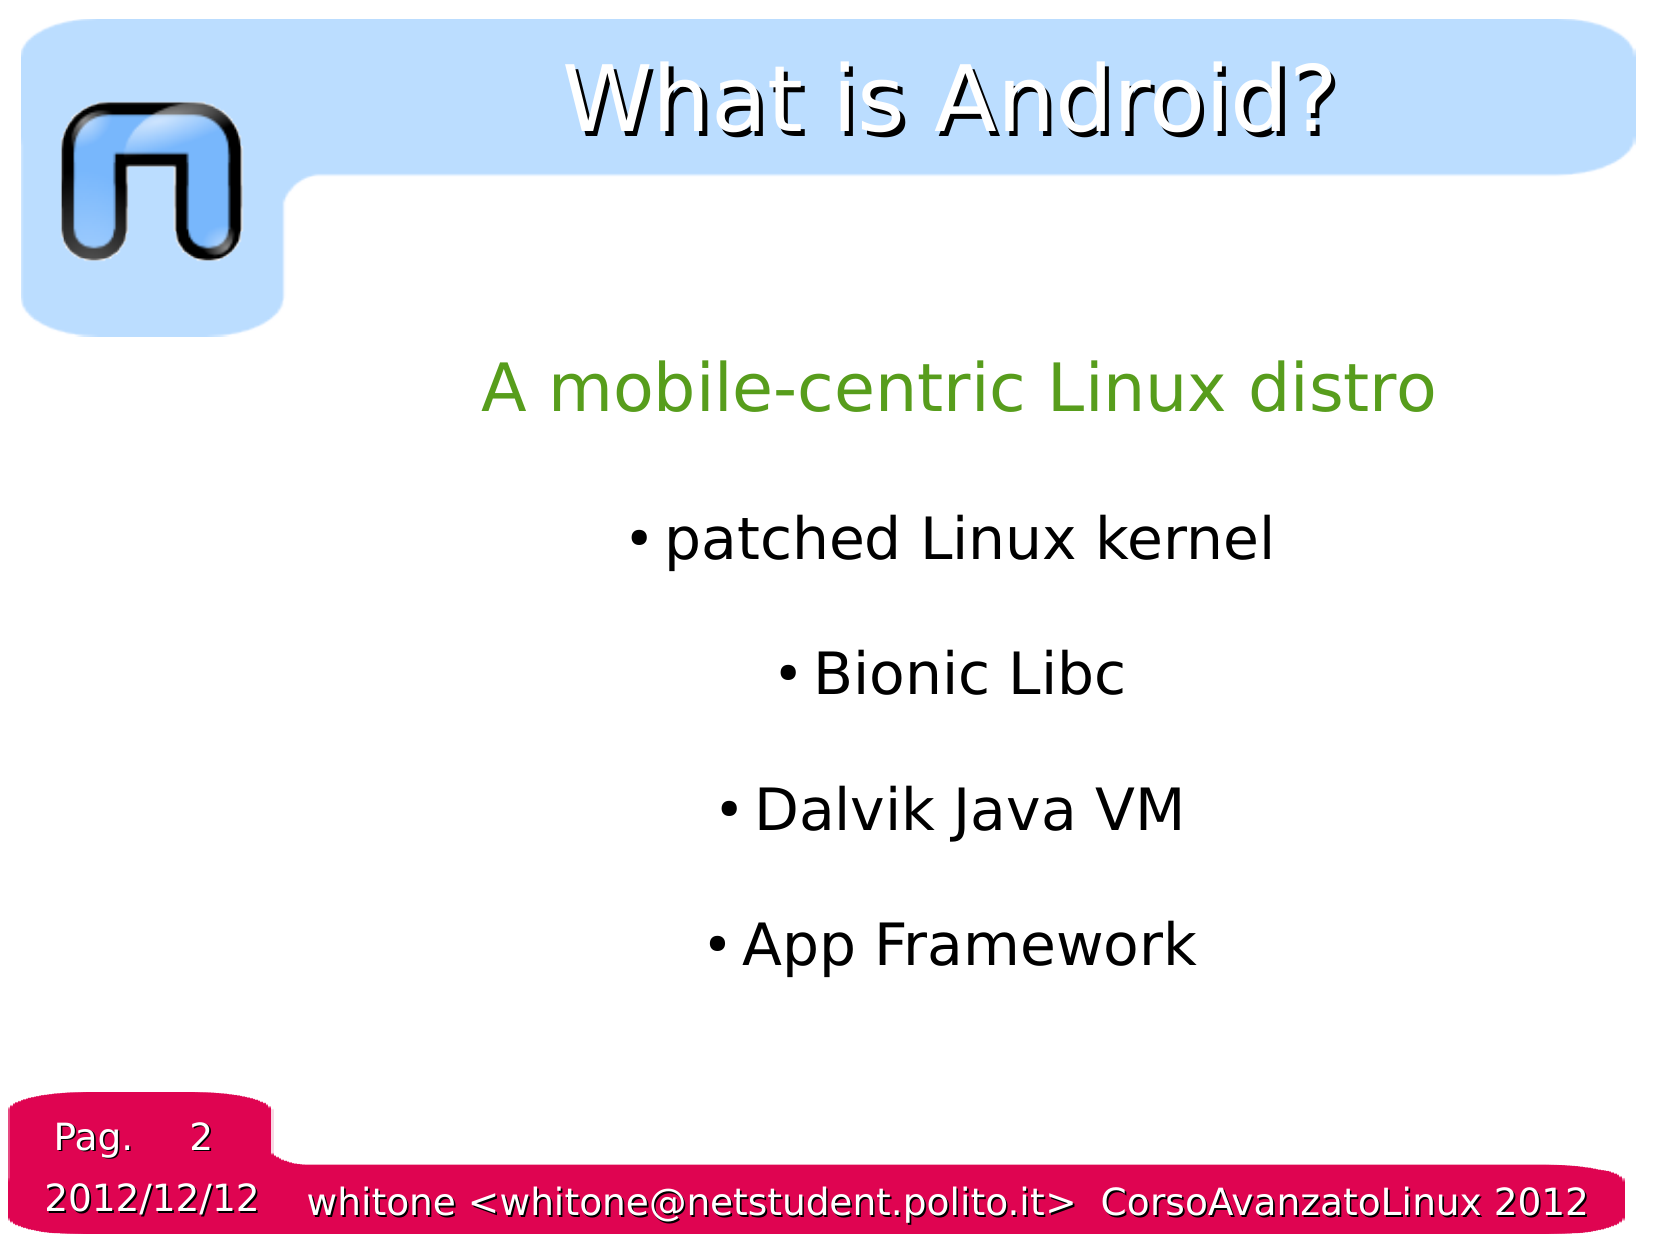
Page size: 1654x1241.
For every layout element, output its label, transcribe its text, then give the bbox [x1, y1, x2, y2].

text_box whitone <whitone@netstudent.polito.it> CorsoAvanzatoLinux 2012 [292, 1173, 1604, 1241]
text_box Pag. <numero> [27, 1108, 413, 1168]
subtitle A mobile-centric Linux distro patched Linux kernel Bionic Libc Dalvik Java VM App Framework [295, 206, 1625, 1123]
title What is Android? [265, 3, 1636, 197]
text_box 2012/12/12 [29, 1169, 284, 1241]
picture [8, 1092, 1625, 1234]
picture [0, 19, 1636, 354]
